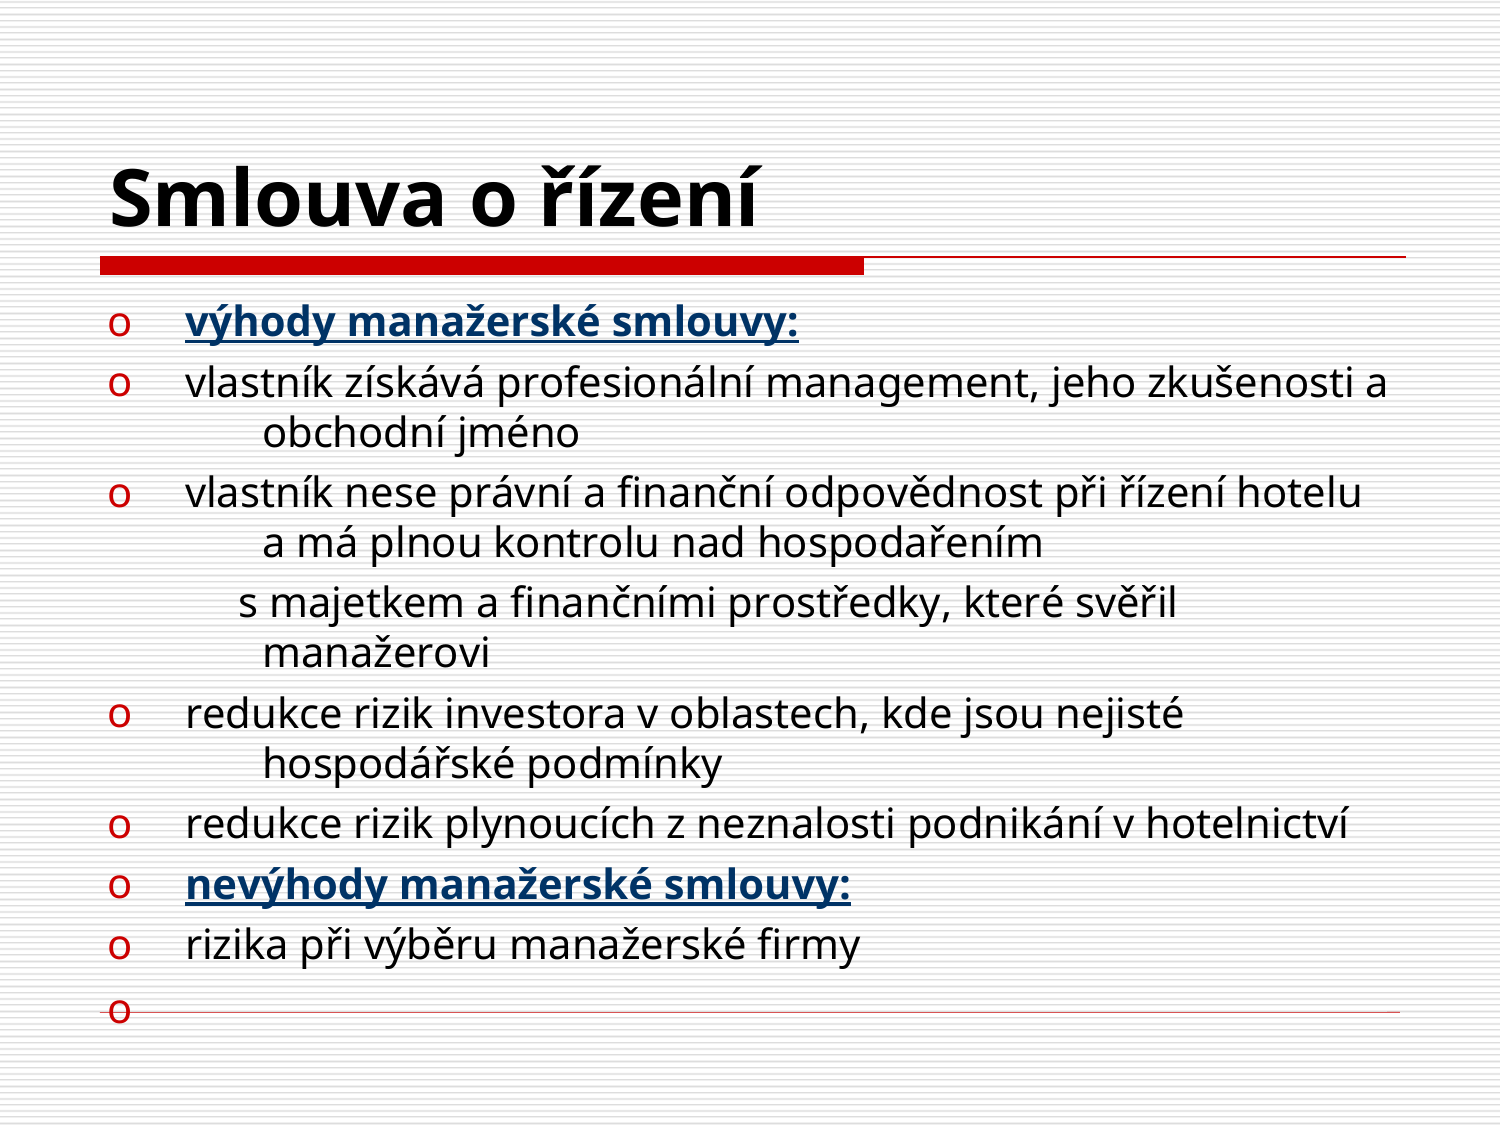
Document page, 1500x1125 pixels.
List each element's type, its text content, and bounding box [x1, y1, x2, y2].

title Smlouva o řízení [94, 50, 1407, 250]
list výhody manažerské smlouvy: vlastník získává profesionální management, jeho zkušenosti a obchodní jméno vlastník nese právní a finanční odpovědnost při řízení hotelu a má plnou kontrolu nad hospodařením s majetkem a finančními prostředky, které svěřil manažerovi redukce rizik investora v oblastech, kde jsou nejisté hospodářské podmínky redukce rizik plynoucích z neznalosti podnikání v hotelnictví nevýhody manažerské smlouvy: rizika při výběru manažerské firmy [92, 287, 1406, 988]
picture [0, 0, 1500, 1125]
